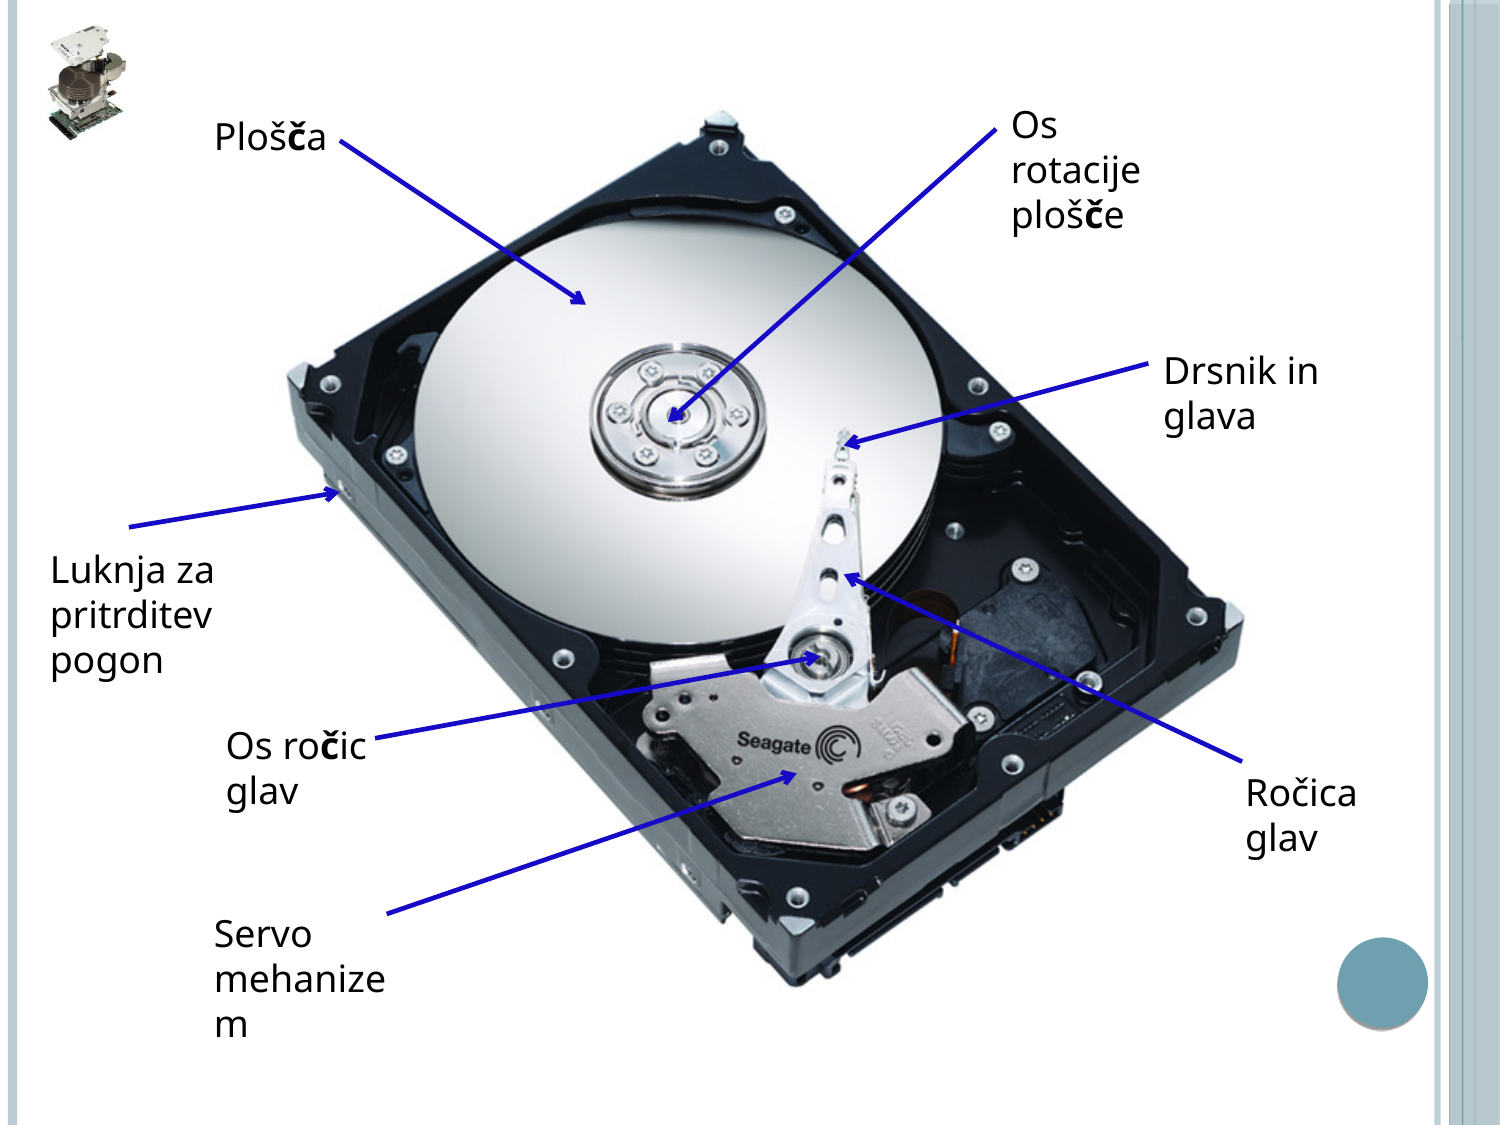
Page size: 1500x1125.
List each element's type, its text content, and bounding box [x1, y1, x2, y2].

text_box Ročica glav [1230, 761, 1418, 867]
text_box Drsnik in glava [1148, 339, 1371, 445]
picture [203, 55, 1297, 1070]
picture [46, 23, 127, 141]
text_box Os rotacije plošče [996, 93, 1184, 244]
text_box Luknja za pritrditev pogon [35, 538, 305, 689]
text_box Servo mehanizem [199, 902, 434, 1053]
text_box Os ročic glav [210, 714, 399, 820]
text_box Plošča [199, 105, 387, 166]
